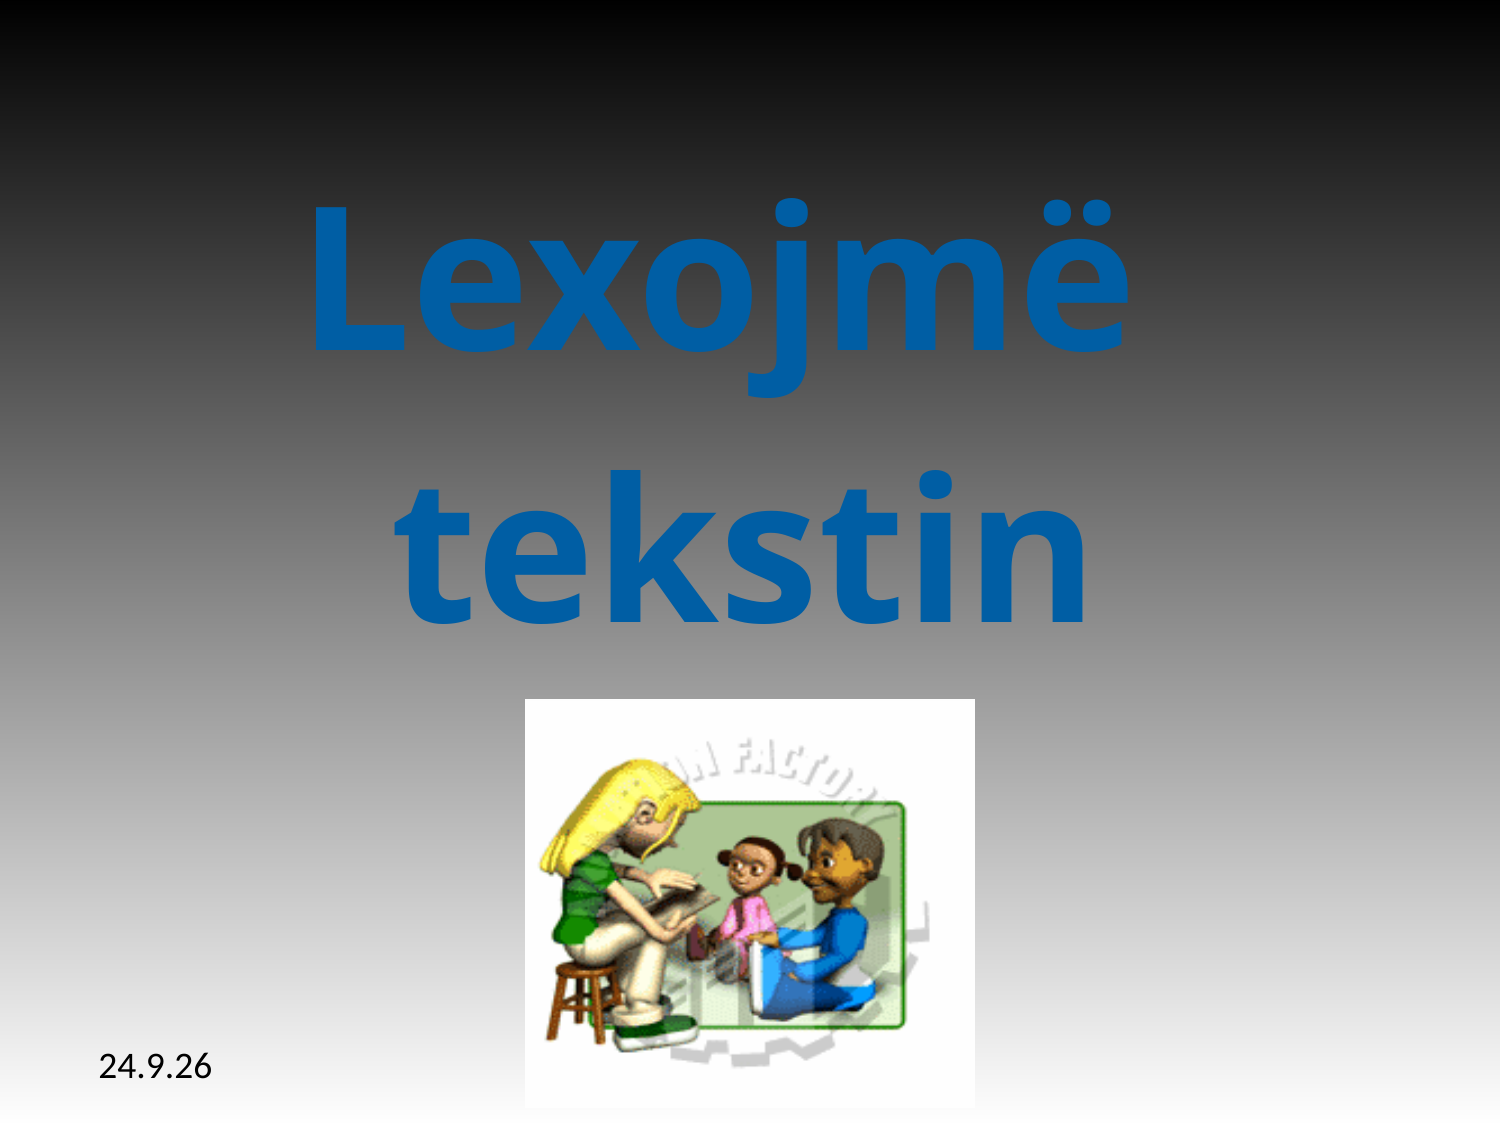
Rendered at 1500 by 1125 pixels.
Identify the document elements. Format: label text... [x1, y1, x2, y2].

text_box Lexojmë tekstin [105, 128, 1383, 629]
picture [525, 699, 975, 1109]
